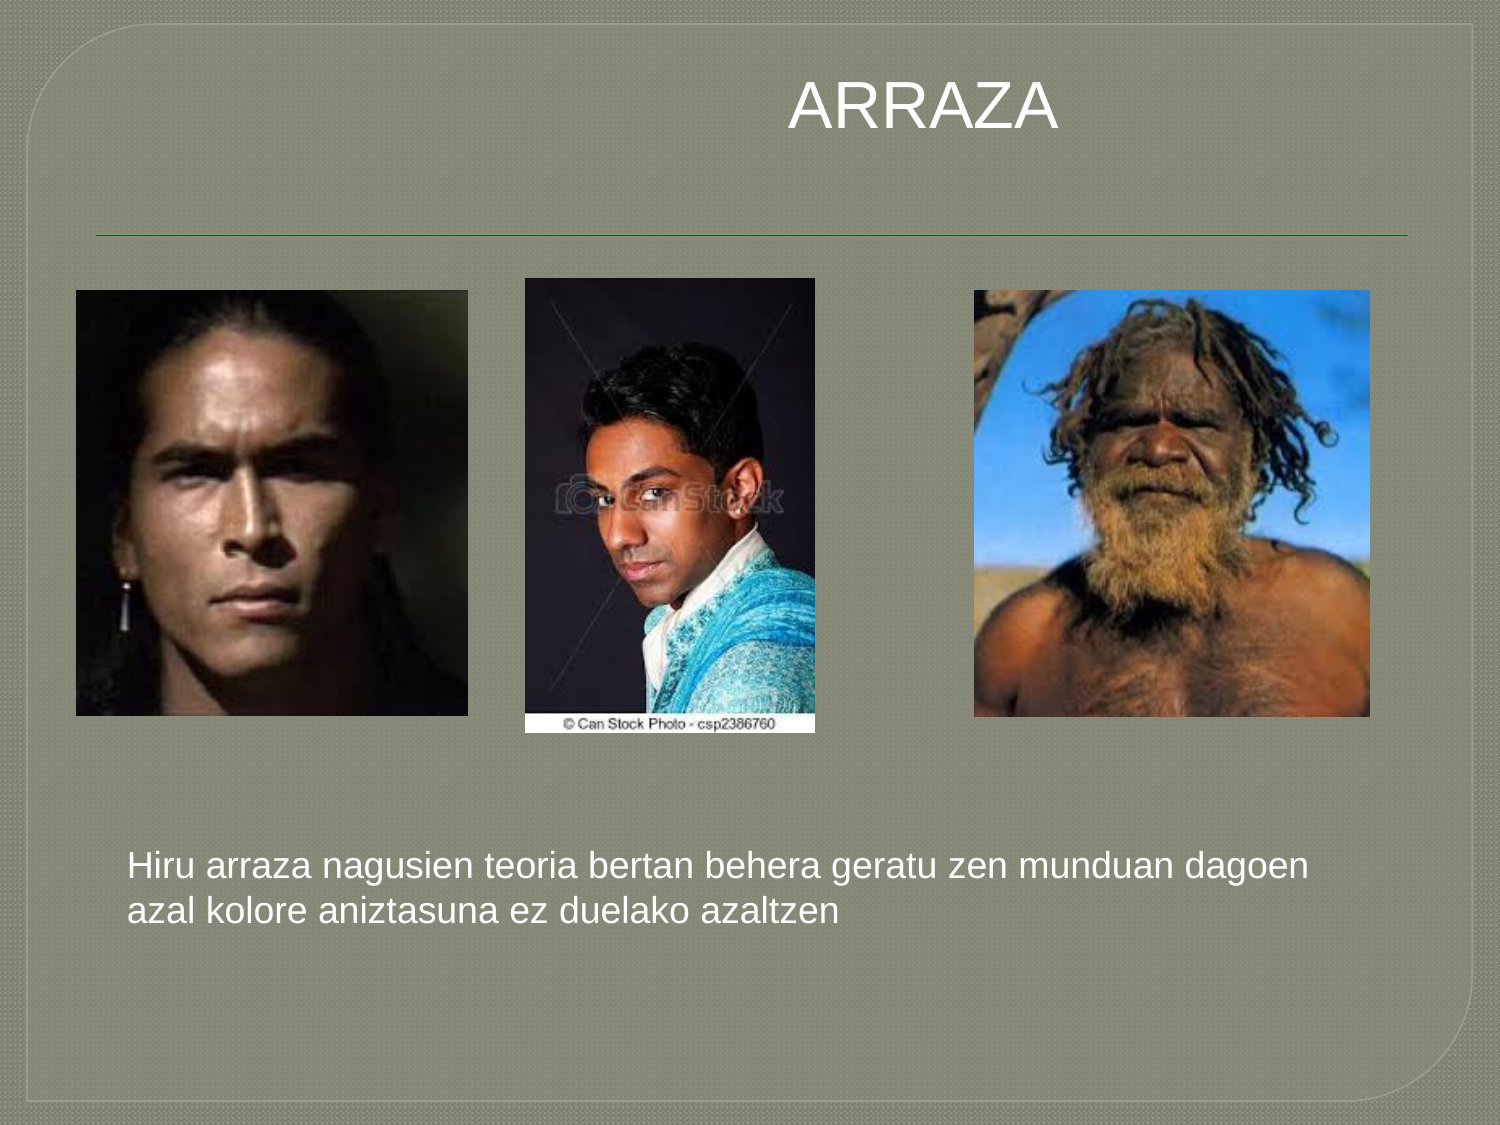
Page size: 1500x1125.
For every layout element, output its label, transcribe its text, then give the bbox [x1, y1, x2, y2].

text_box ARRAZA [773, 54, 1447, 150]
text_box Hiru arraza nagusien teoria bertan behera geratu zen munduan dagoen azal kolore aniztasuna ez duelako azaltzen [112, 834, 1329, 939]
picture [0, 0, 1500, 1125]
